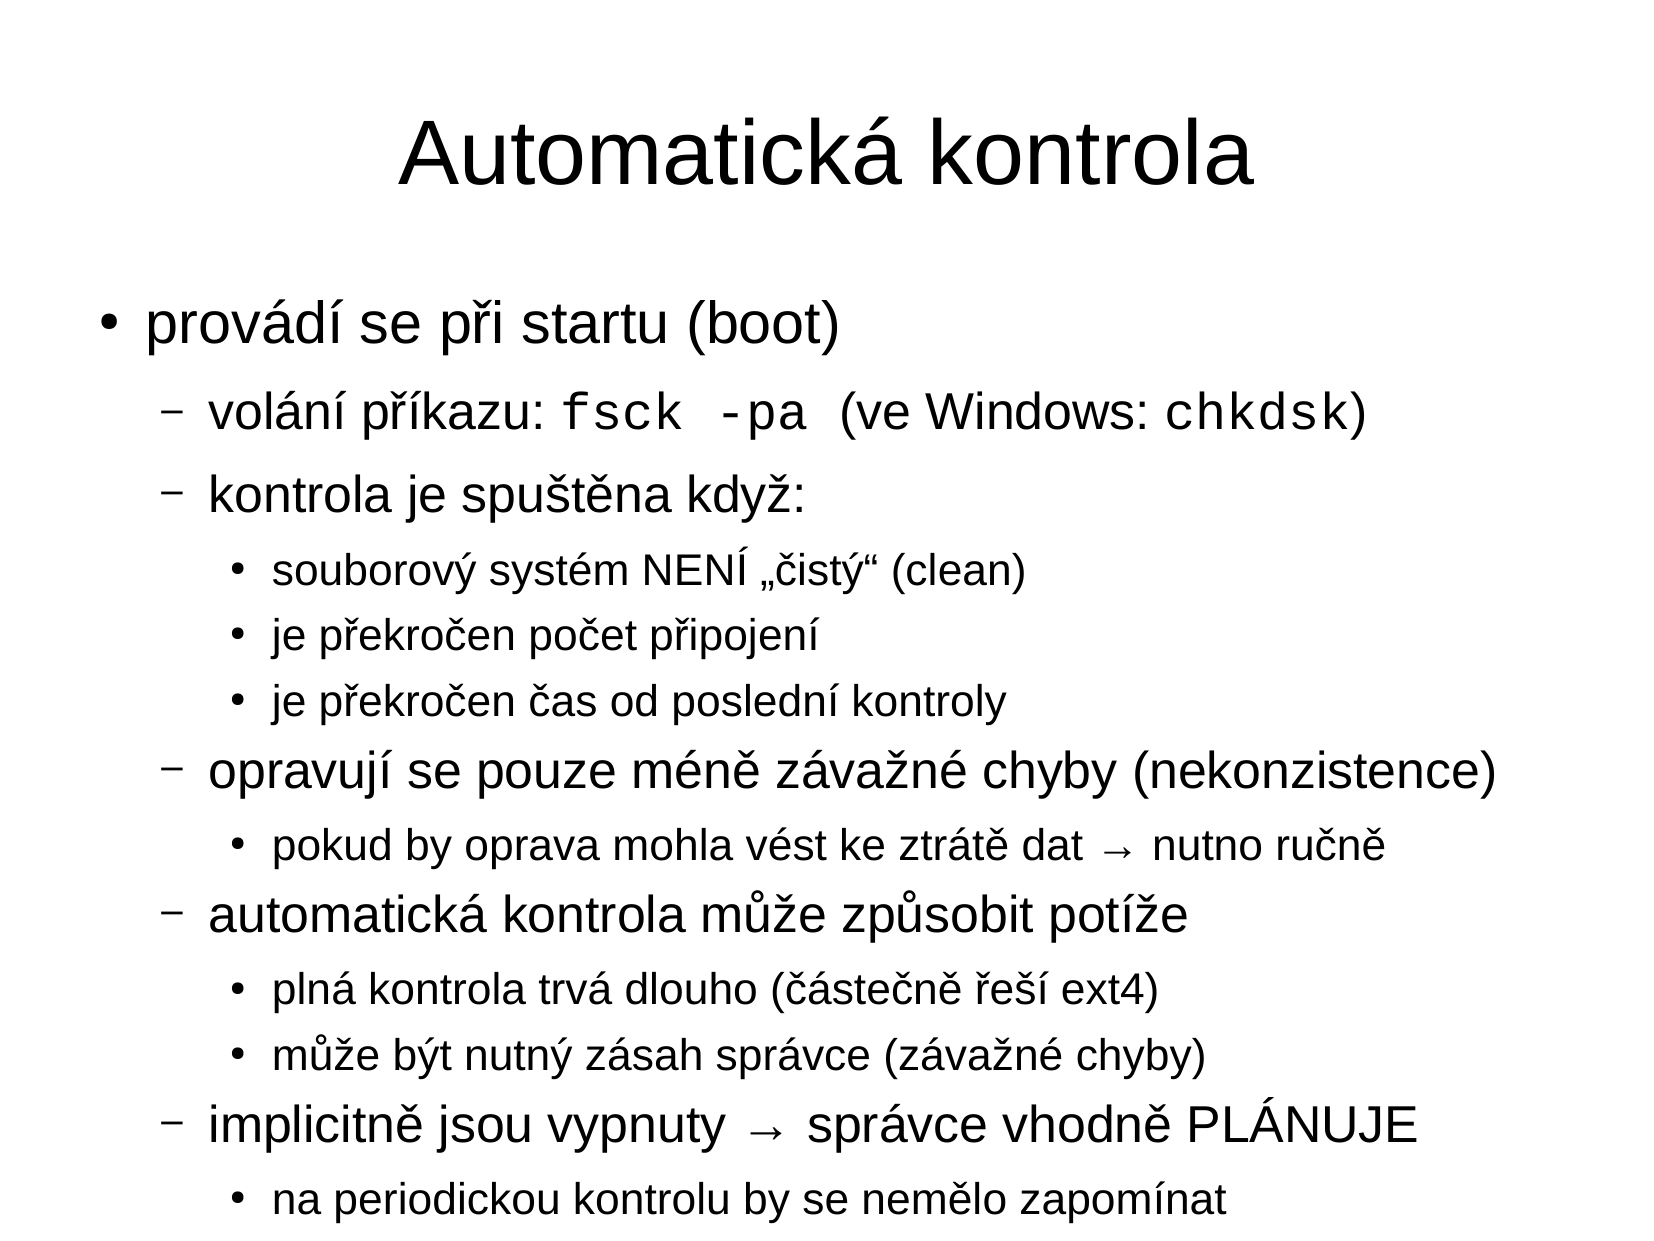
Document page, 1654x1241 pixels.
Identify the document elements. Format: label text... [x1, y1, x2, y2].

title Automatická kontrola [82, 49, 1571, 257]
list provádí se při startu (boot) volání příkazu: fsck -pa (ve Windows: chkdsk) kontrola je spuštěna když: souborový systém NENÍ „čistý“ (clean) je překročen počet připojení je překročen čas od poslední kontroly opravují se pouze méně závažné chyby (nekonzistence) pokud by oprava mohla vést ke ztrátě dat → nutno ručně automatická kontrola může způsobit potíže plná kontrola trvá dlouho (částečně řeší ext4) může být nutný zásah správce (závažné chyby) implicitně jsou vypnuty → správce vhodně PLÁNUJE na periodickou kontrolu by se nemělo zapomínat [82, 290, 1571, 1229]
